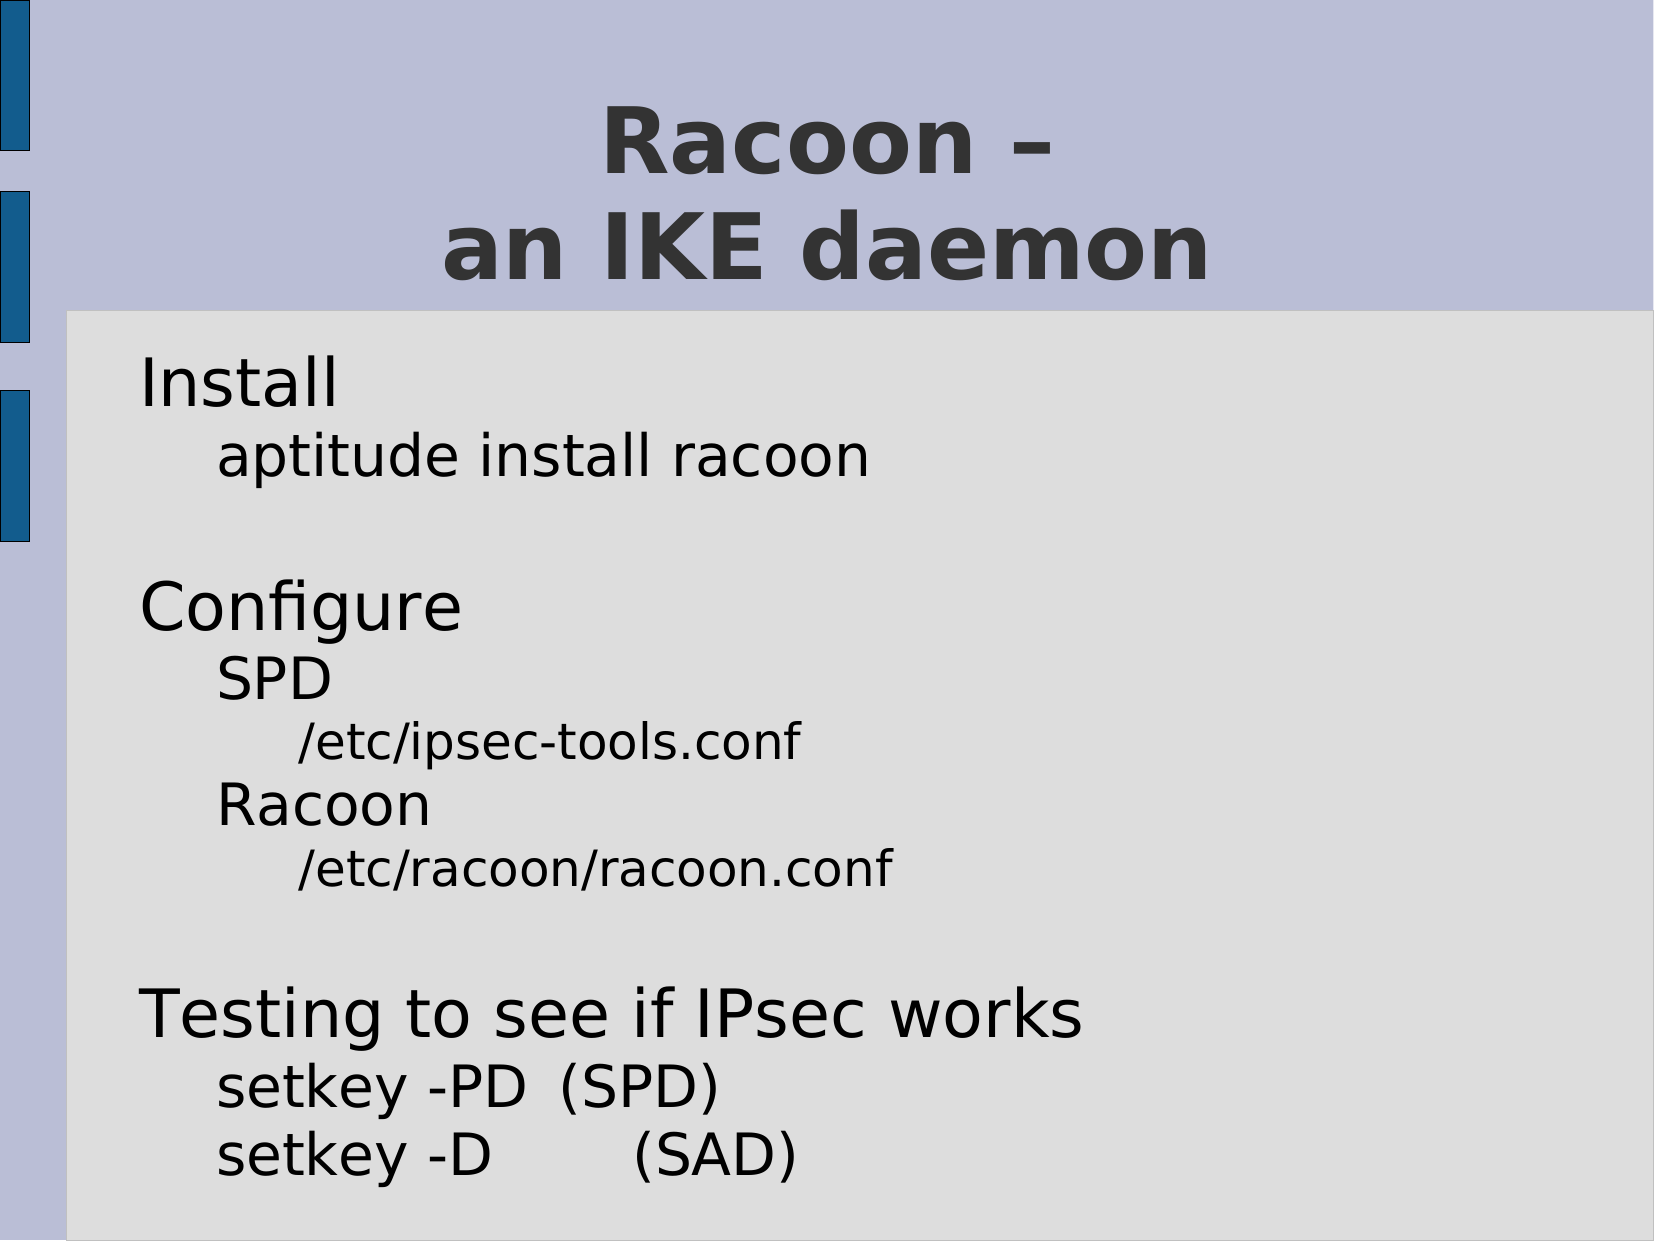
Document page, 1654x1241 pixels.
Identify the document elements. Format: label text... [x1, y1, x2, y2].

list Install aptitude install racoon Configure SPD /etc/ipsec-tools.conf Racoon /etc/racoon/racoon.conf Testing to see if IPsec works setkey -PD (SPD) setkey -D (SAD) [121, 344, 1534, 1189]
title Racoon – an IKE daemon [121, 87, 1534, 302]
